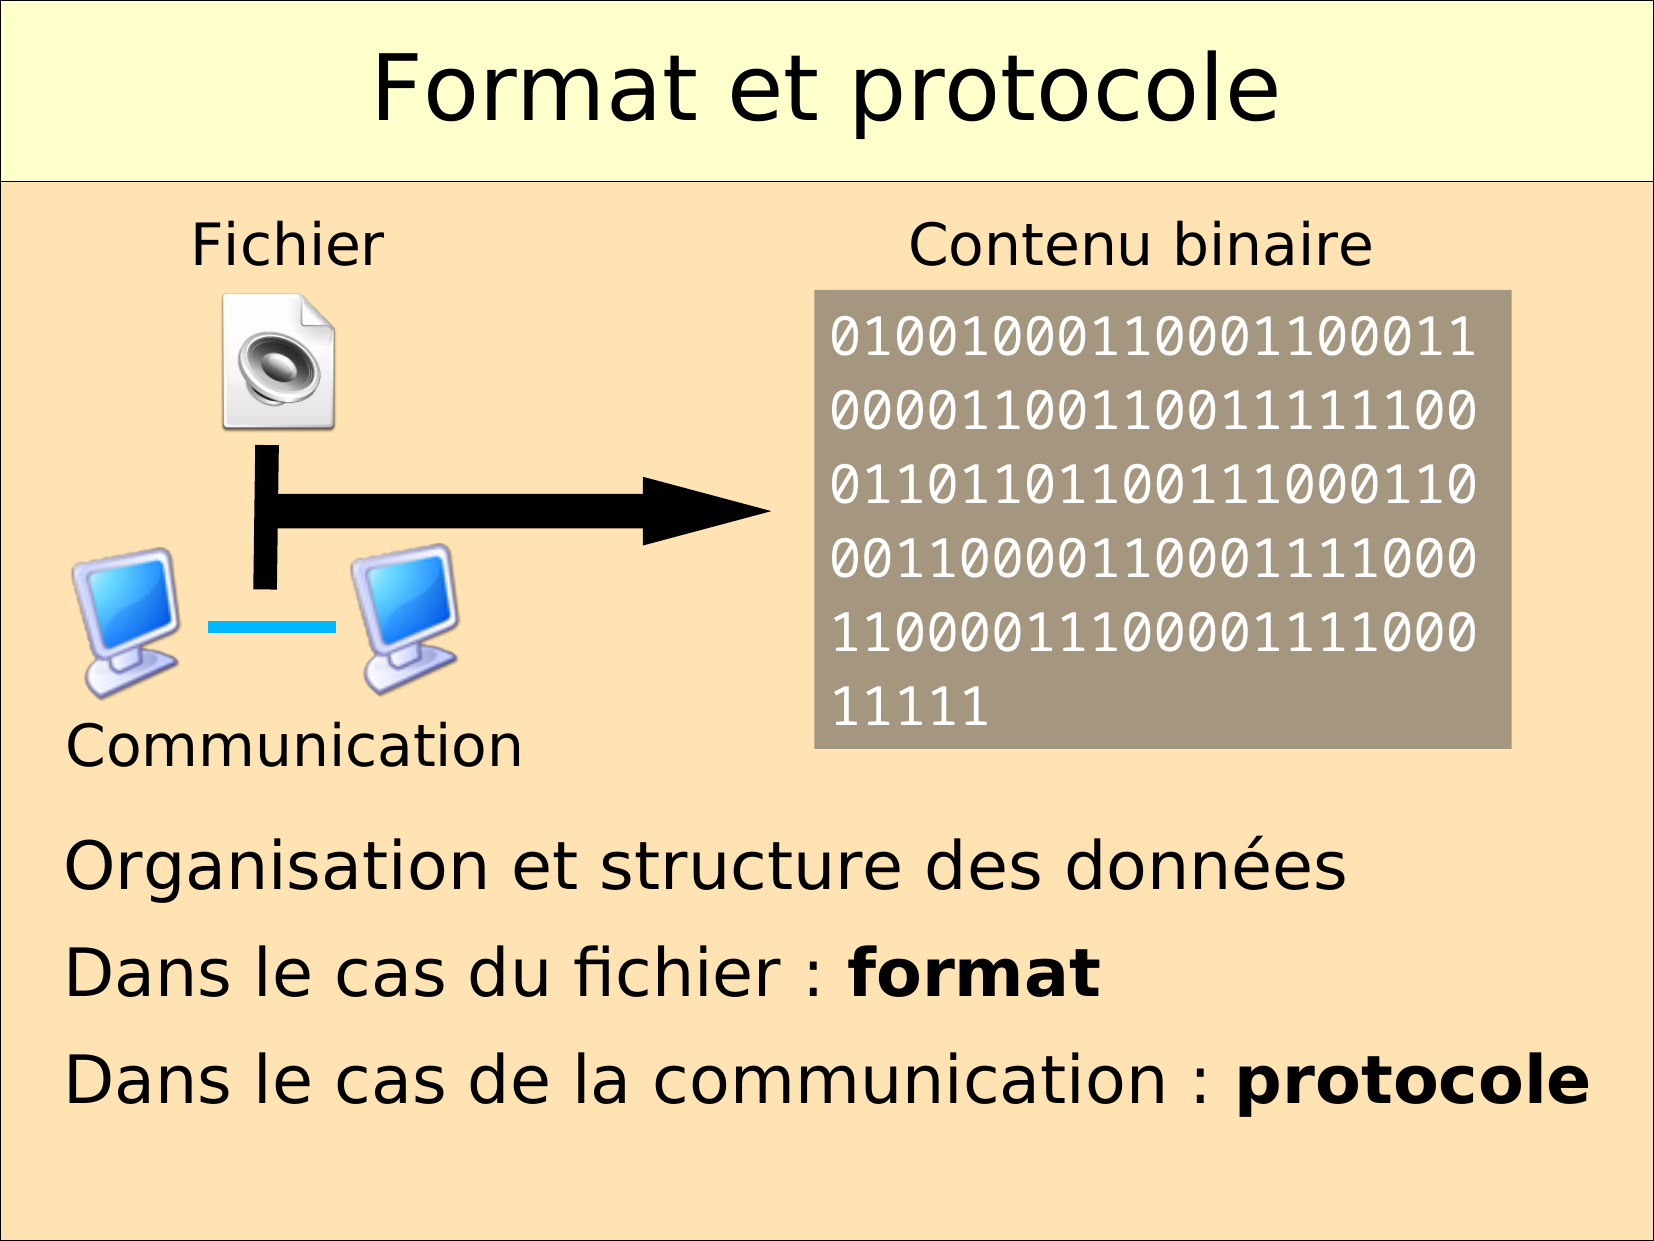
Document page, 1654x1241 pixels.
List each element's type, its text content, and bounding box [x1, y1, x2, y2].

list Organisation et structure des données Dans le cas du fichier : format Dans le cas de la communication : protocole [45, 827, 1613, 1198]
text_box 010010001100011000110000110011001111110001101101100111000110001100001100011110001100001110000111100011111 [814, 289, 1512, 683]
title Format et protocole [0, 0, 1654, 177]
text_box Fichier [75, 204, 500, 297]
text_box Contenu binaire [882, 204, 1401, 297]
text_box [278, 476, 772, 546]
picture [46, 547, 210, 703]
picture [325, 543, 489, 699]
picture [212, 293, 353, 434]
text_box Communication [29, 704, 561, 798]
